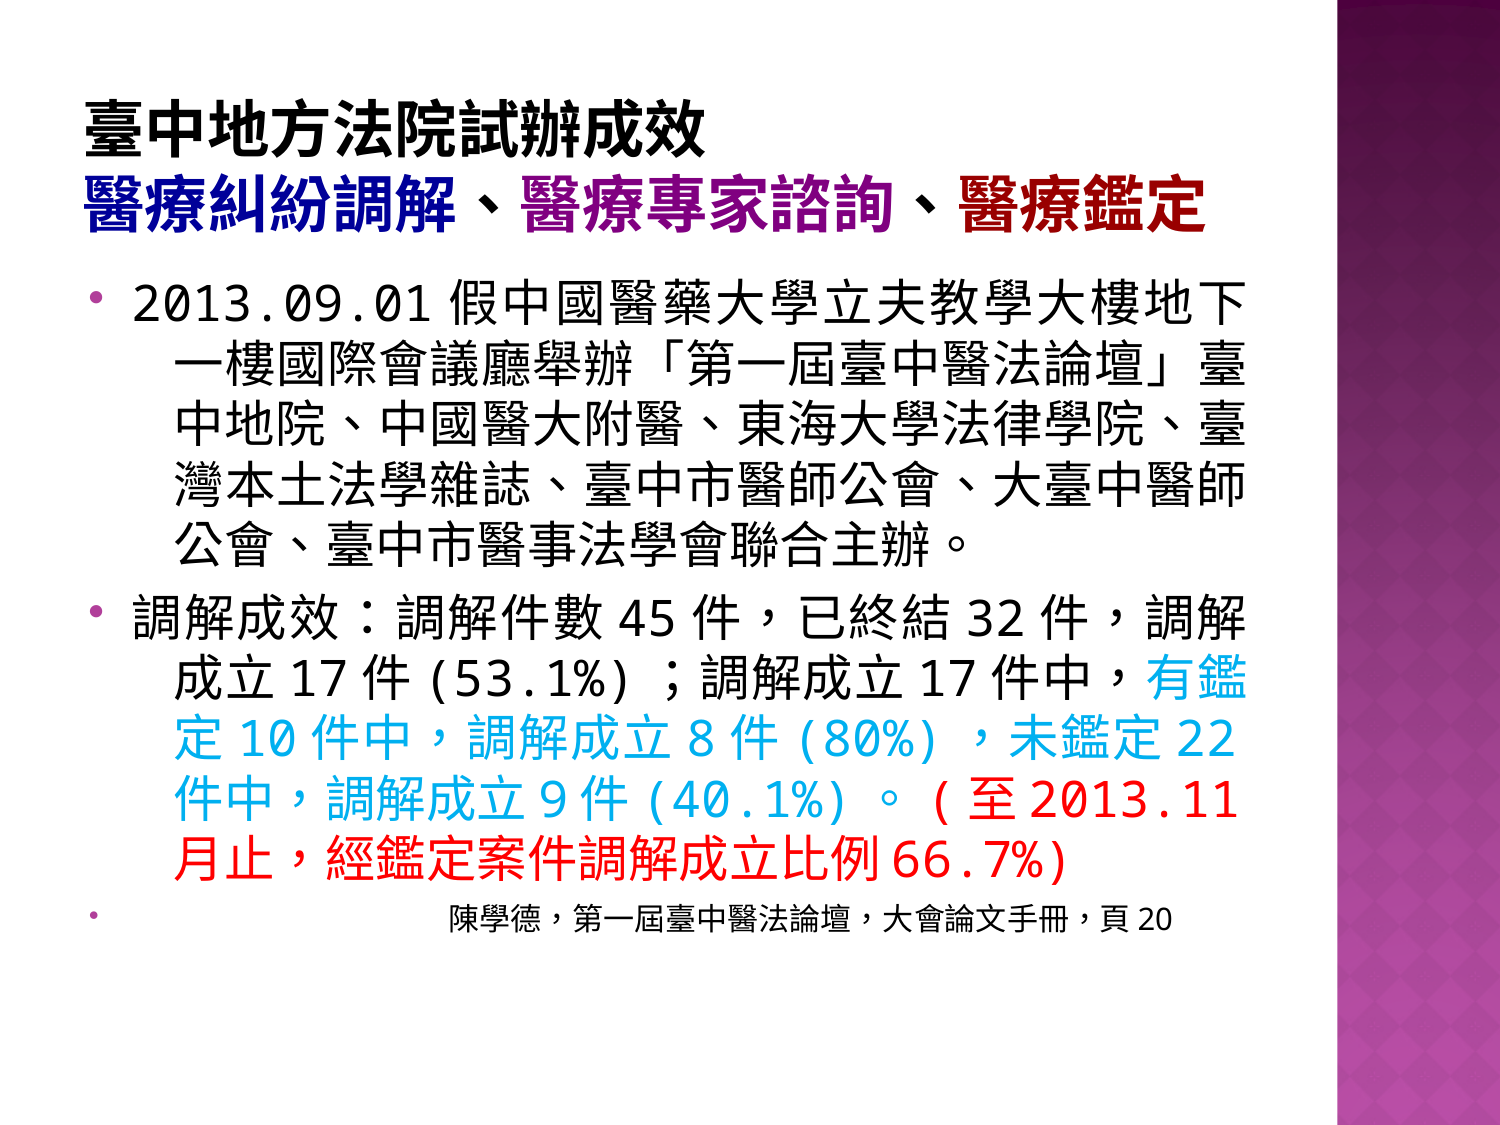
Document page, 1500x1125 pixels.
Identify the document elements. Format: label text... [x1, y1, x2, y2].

title 臺中地方法院試辦成效 醫療糾紛調解、醫療專家諮詢、醫療鑑定 [75, 52, 1263, 240]
list 2013.09.01假中國醫藥大學立夫教學大樓地下一樓國際會議廳舉辦「第一屆臺中醫法論壇」臺中地院、中國醫大附醫、東海大學法律學院、臺灣本土法學雜誌、臺中市醫師公會、大臺中醫師公會、臺中市醫事法學會聯合主辦。 調解成效：調解件數45件，已終結32件，調解成立17件(53.1%)；調解成立17件中，有鑑定10件中，調解成立8件(80%)，未鑑定22件中，調解成立9件(40.1%)。(至2013.11月止，經鑑定案件調解成立比例66.7%) 陳學德，第一屆臺中醫法論壇，大會論文手冊，頁20 [75, 264, 1263, 1060]
